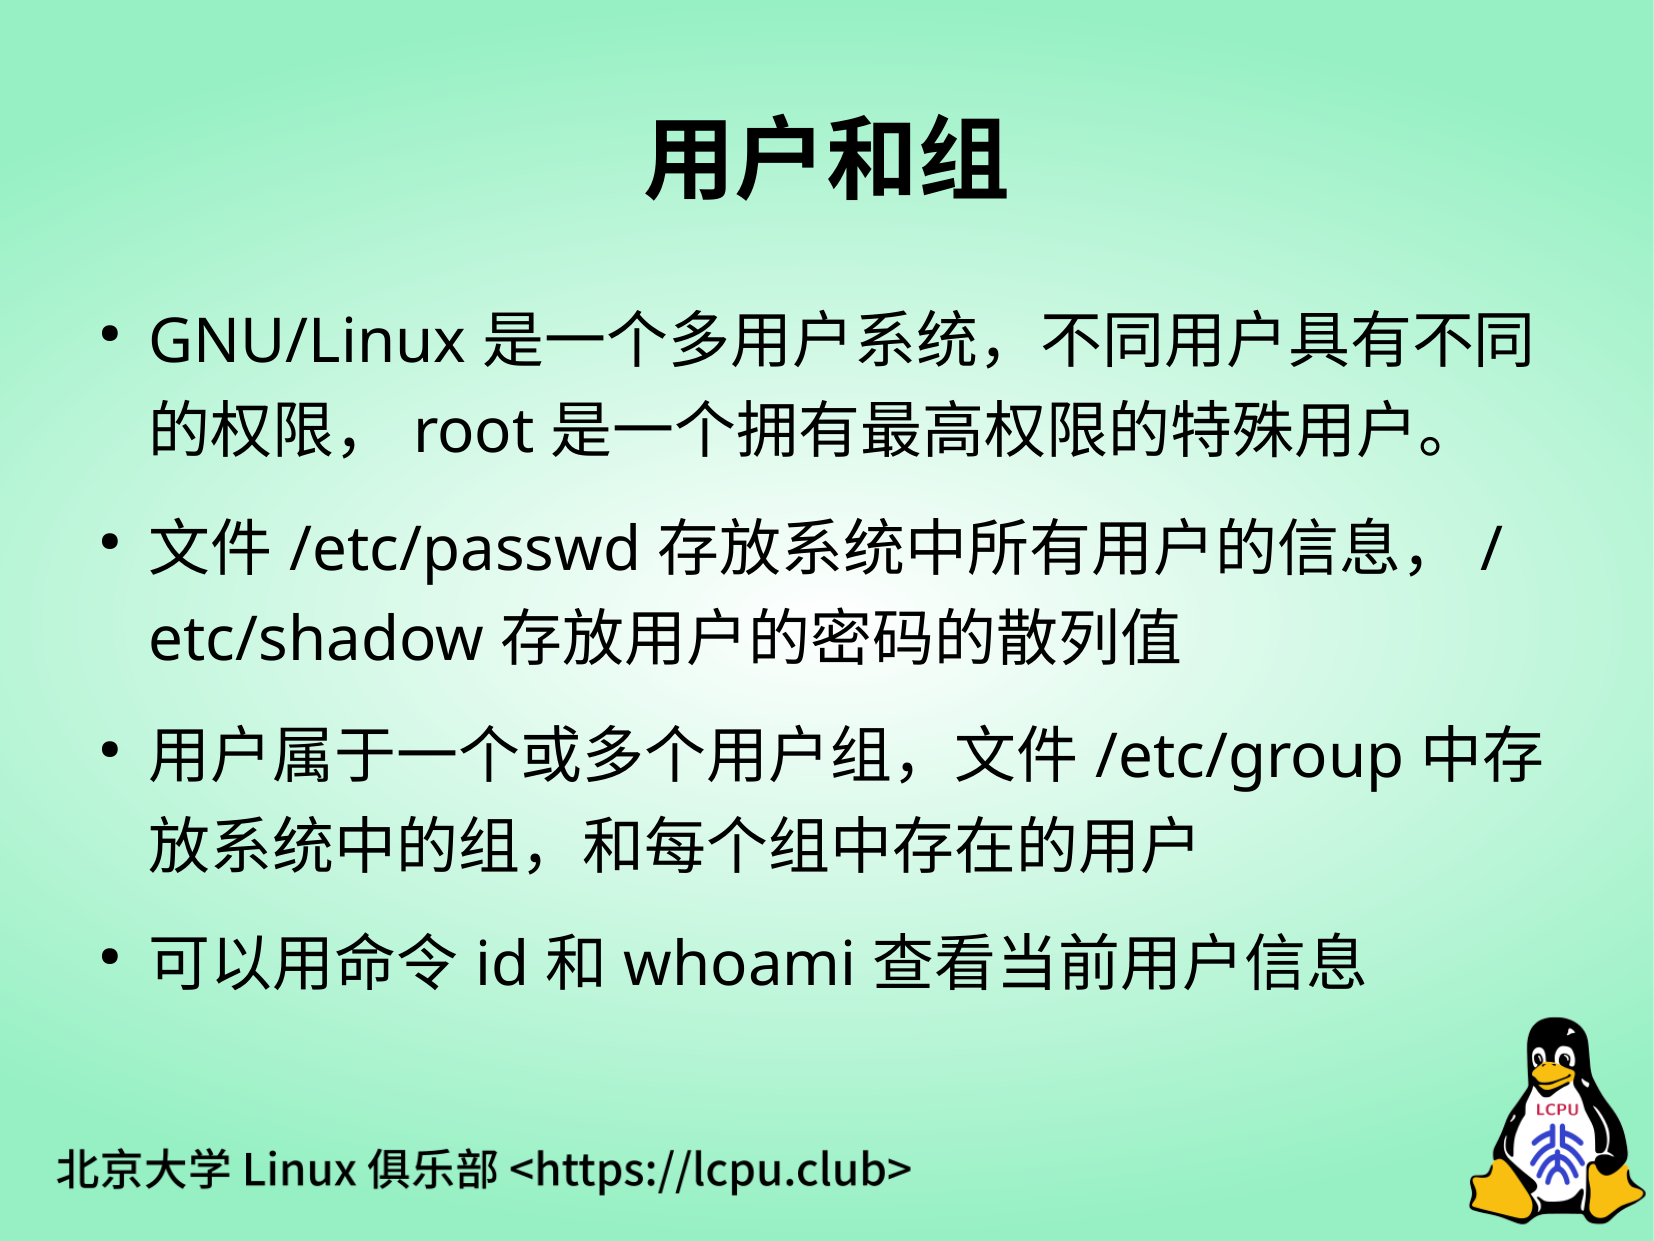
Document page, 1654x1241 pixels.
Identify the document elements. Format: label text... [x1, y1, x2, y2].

title 用户和组 [82, 49, 1571, 257]
list GNU/Linux是一个多用户系统，不同用户具有不同的权限，root是一个拥有最高权限的特殊用户。 文件/etc/passwd存放系统中所有用户的信息，/etc/shadow存放用户的密码的散列值 用户属于一个或多个用户组，文件/etc/group中存放系统中的组，和每个组中存在的用户 可以用命令id和whoami查看当前用户信息 [82, 290, 1571, 1010]
picture [0, 0, 1654, 1241]
